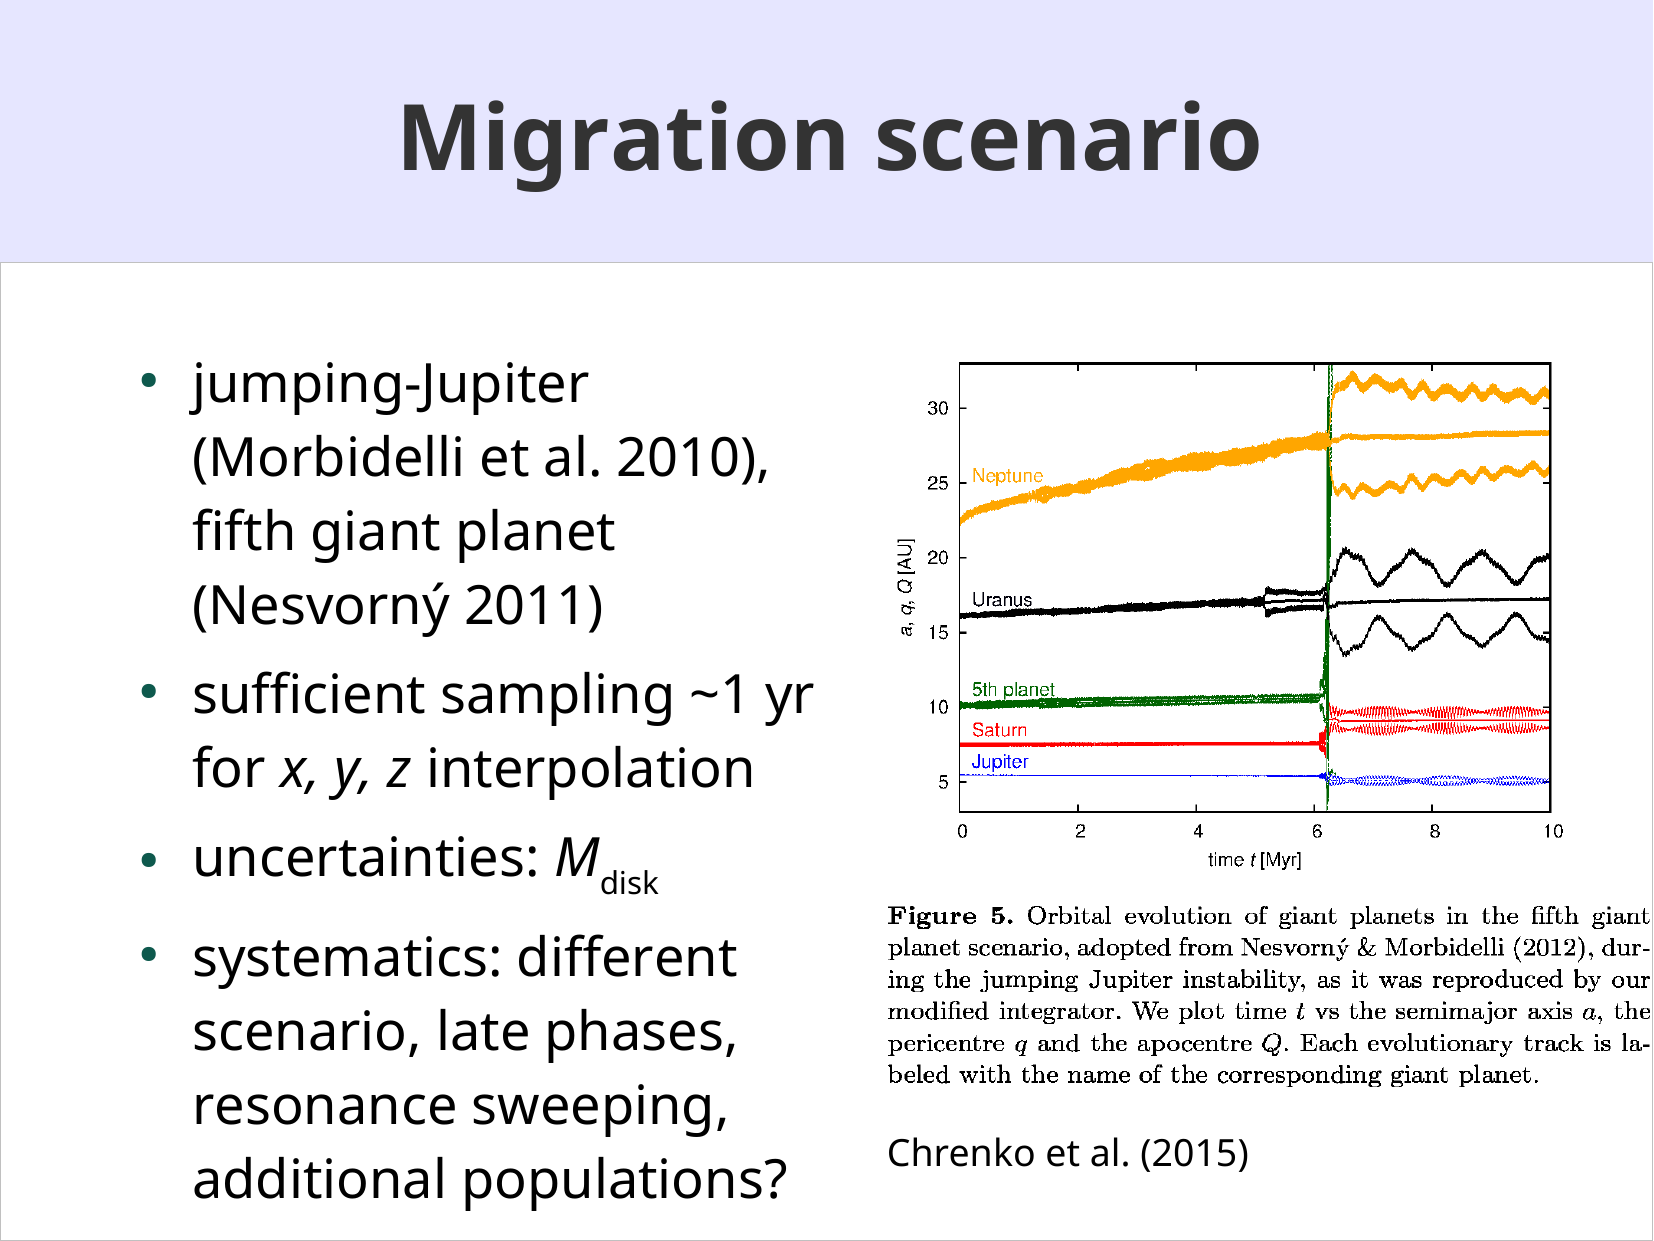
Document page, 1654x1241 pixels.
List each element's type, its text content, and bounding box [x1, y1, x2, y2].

text_box Chrenko et al. (2015) [872, 1118, 1264, 1178]
list jumping-Jupiter (Morbidelli et al. 2010), fifth giant planet (Nesvorný 2011) sufficient sampling ~1 yr for x, y, z interpolation uncertainties: Mdisk systematics: different scenario, late phases, resonance sweeping, additional populations? (E-belt, Bottke et al. 2011) [121, 344, 820, 1119]
title Migration scenario [124, 31, 1536, 239]
picture [888, 362, 1650, 1087]
